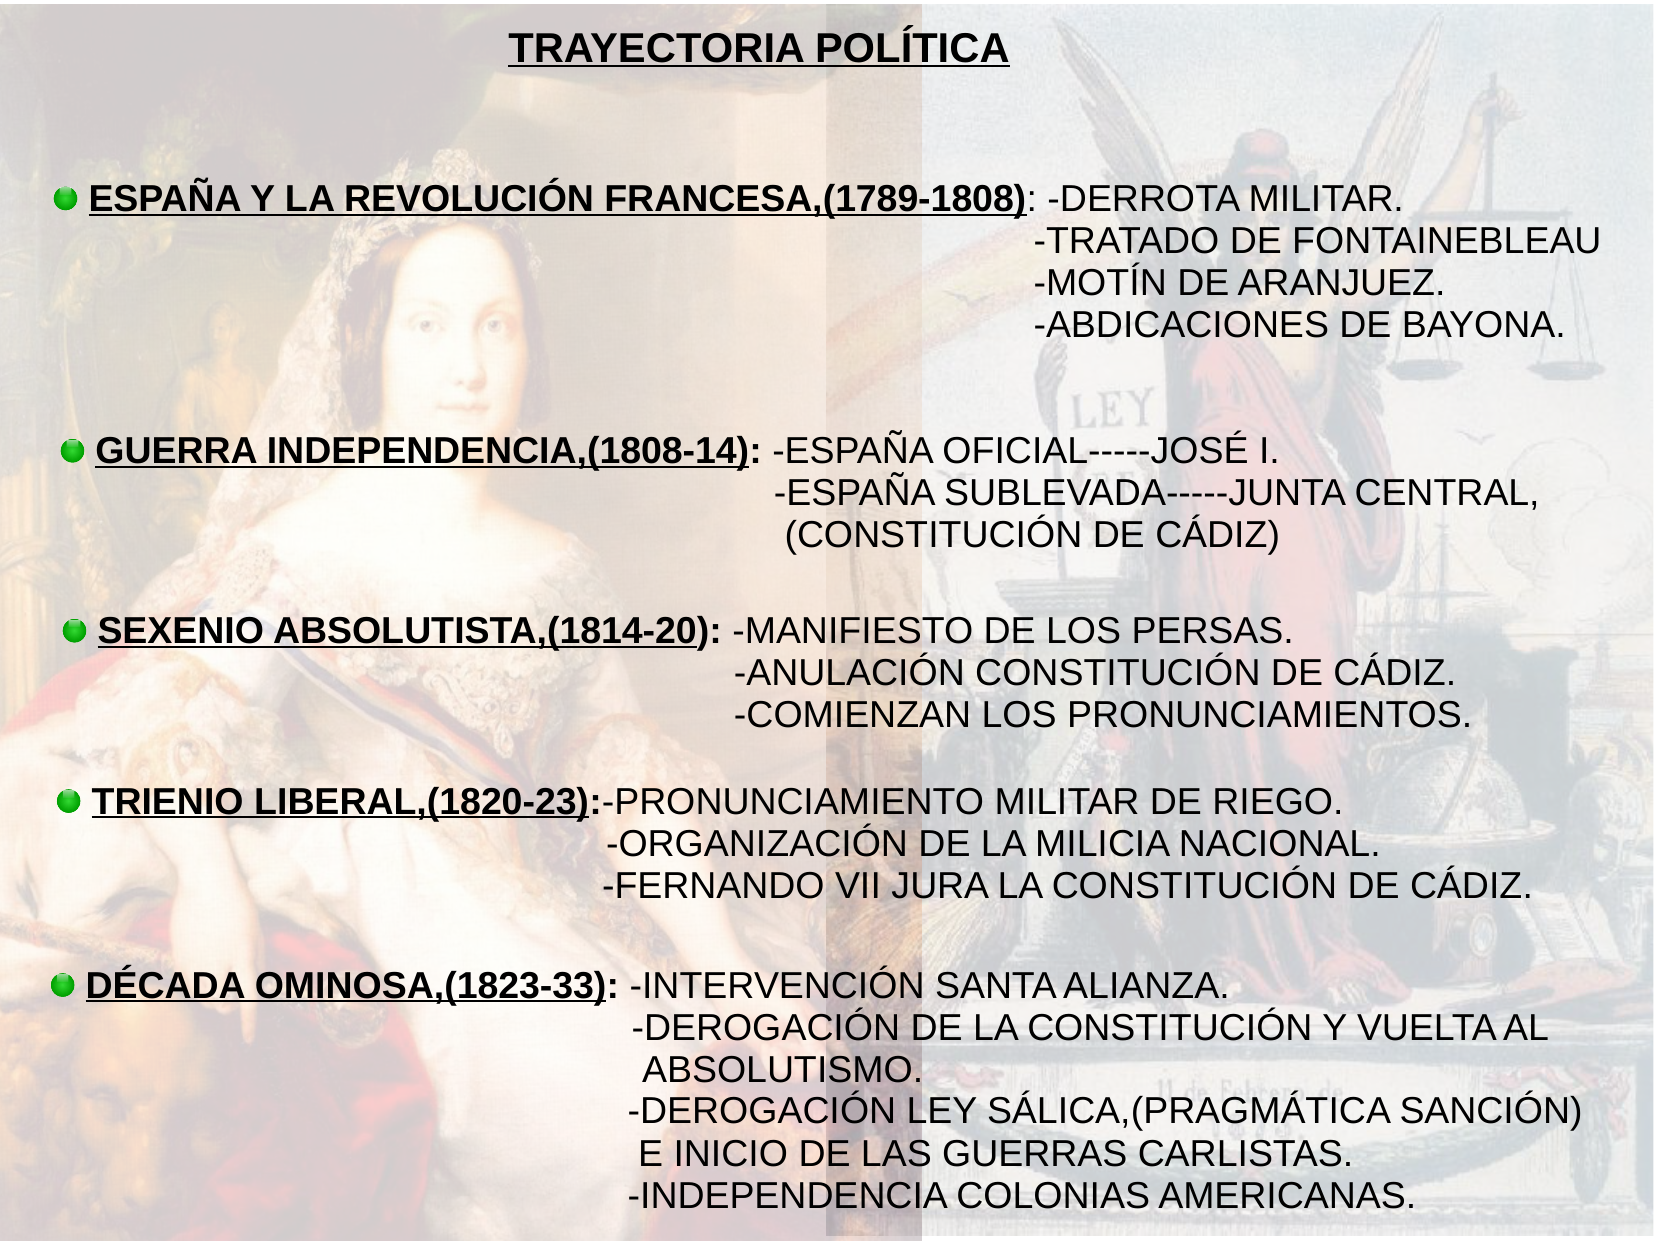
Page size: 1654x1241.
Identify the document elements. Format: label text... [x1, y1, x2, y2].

text_box ESPAÑA Y LA REVOLUCIÓN FRANCESA,(1789-1808): -DERROTA MILITAR. -TRATADO DE FONTAINEBLEAU -MOTÍN DE ARANJUEZ. -ABDICACIONES DE BAYONA. [38, 170, 1619, 355]
text_box TRIENIO LIBERAL,(1820-23):-PRONUNCIAMIENTO MILITAR DE RIEGO. -ORGANIZACIÓN DE LA MILICIA NACIONAL. -FERNANDO VII JURA LA CONSTITUCIÓN DE CÁDIZ. [41, 772, 1560, 915]
text_box SEXENIO ABSOLUTISTA,(1814-20): -MANIFIESTO DE LOS PERSAS. -ANULACIÓN CONSTITUCIÓN DE CÁDIZ. -COMIENZAN LOS PRONUNCIAMIENTOS. [47, 602, 1489, 745]
text_box TRAYECTORIA POLÍTICA [493, 17, 1028, 90]
picture [0, 4, 1654, 1241]
text_box DÉCADA OMINOSA,(1823-33): -INTERVENCIÓN SANTA ALIANZA. -DEROGACIÓN DE LA CONSTITUCIÓN Y VUELTA AL ABSOLUTISMO. -DEROGACIÓN LEY SÁLICA,(PRAGMÁTICA SANCIÓN) E INICIO DE LAS GUERRAS CARLISTAS. -INDEPENDENCIA COLONIAS AMERICANAS. [35, 956, 1623, 1225]
text_box GUERRA INDEPENDENCIA,(1808-14): -ESPAÑA OFICIAL-----JOSÉ I. -ESPAÑA SUBLEVADA-----JUNTA CENTRAL, (CONSTITUCIÓN DE CÁDIZ) [45, 422, 1571, 567]
